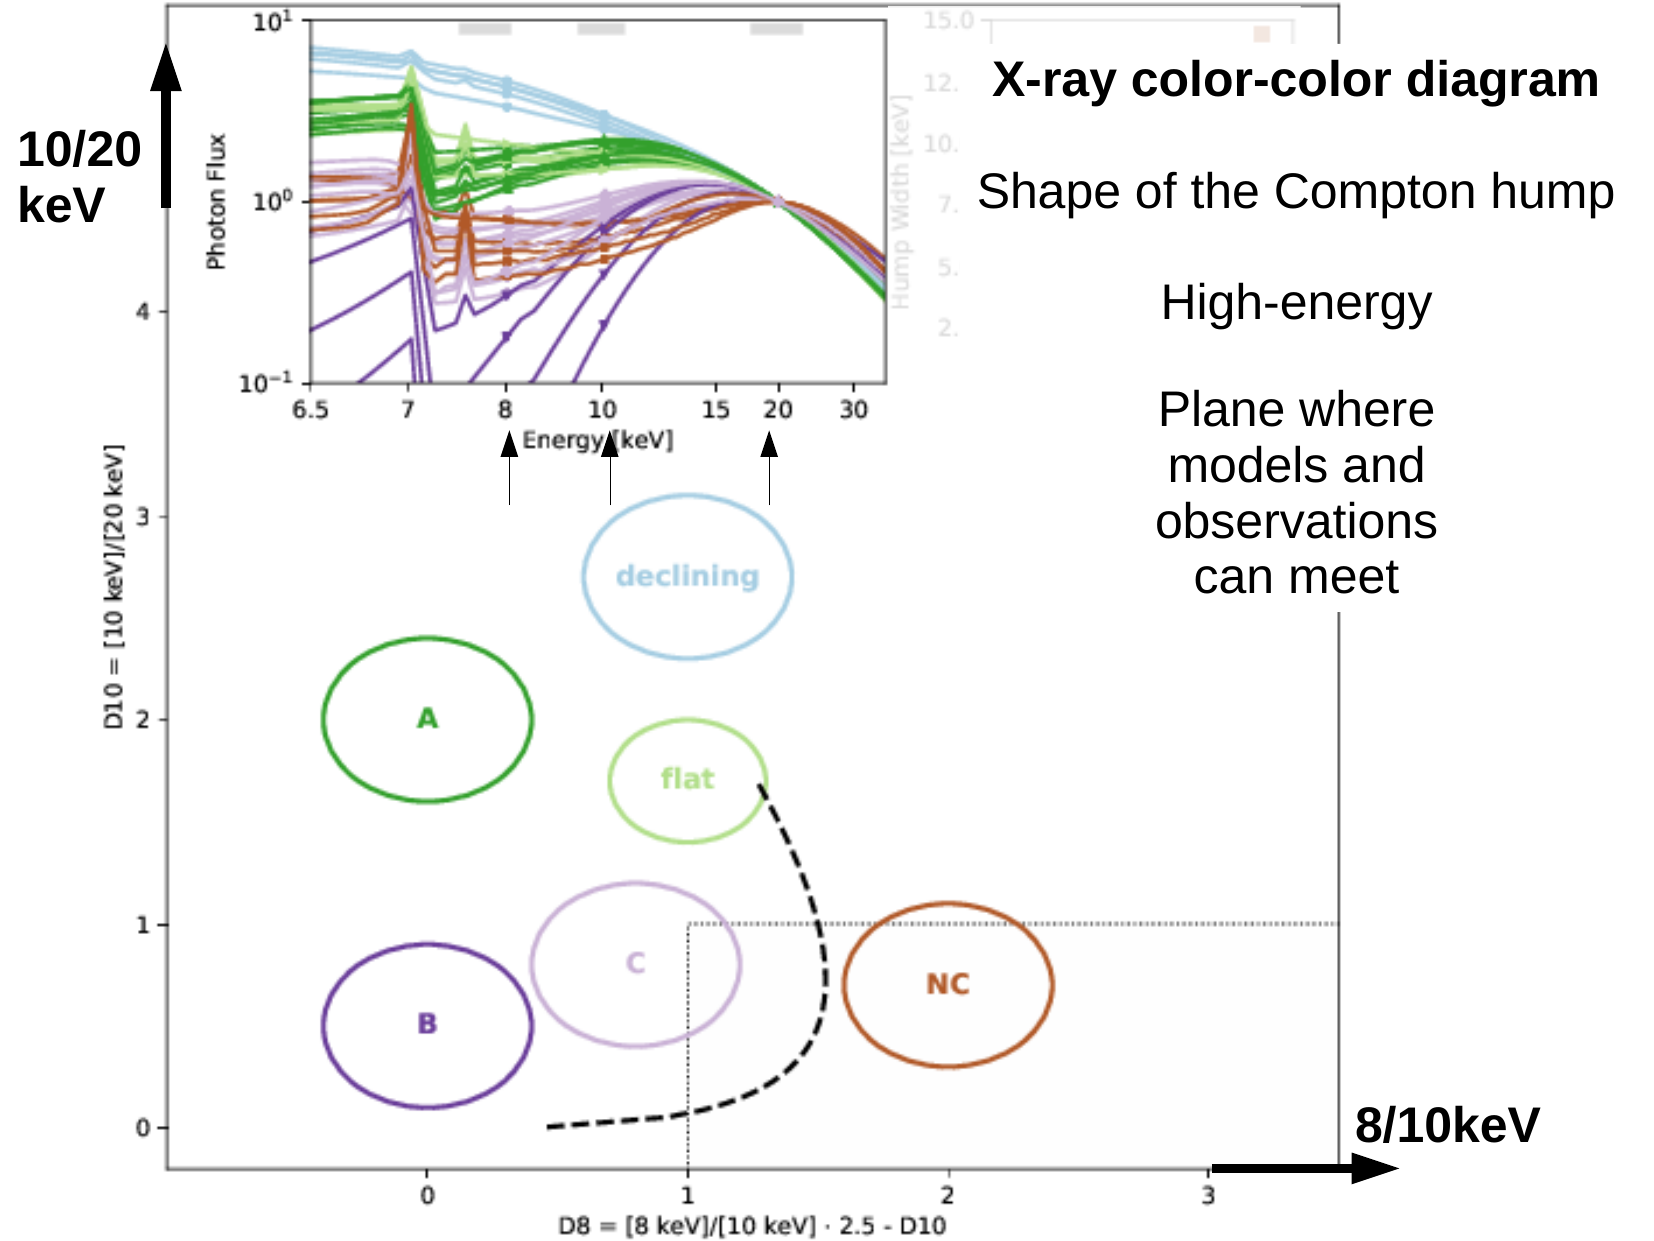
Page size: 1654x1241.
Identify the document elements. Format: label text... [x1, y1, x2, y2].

text_box 8/10keV [1340, 1089, 1607, 1161]
text_box 10/20 keV [2, 114, 269, 241]
text_box X-ray color-color diagram Shape of the Compton hump High-energy Plane where models and observations can meet [959, 43, 1634, 612]
text_box [888, 5, 1301, 494]
picture [88, 0, 1364, 1241]
